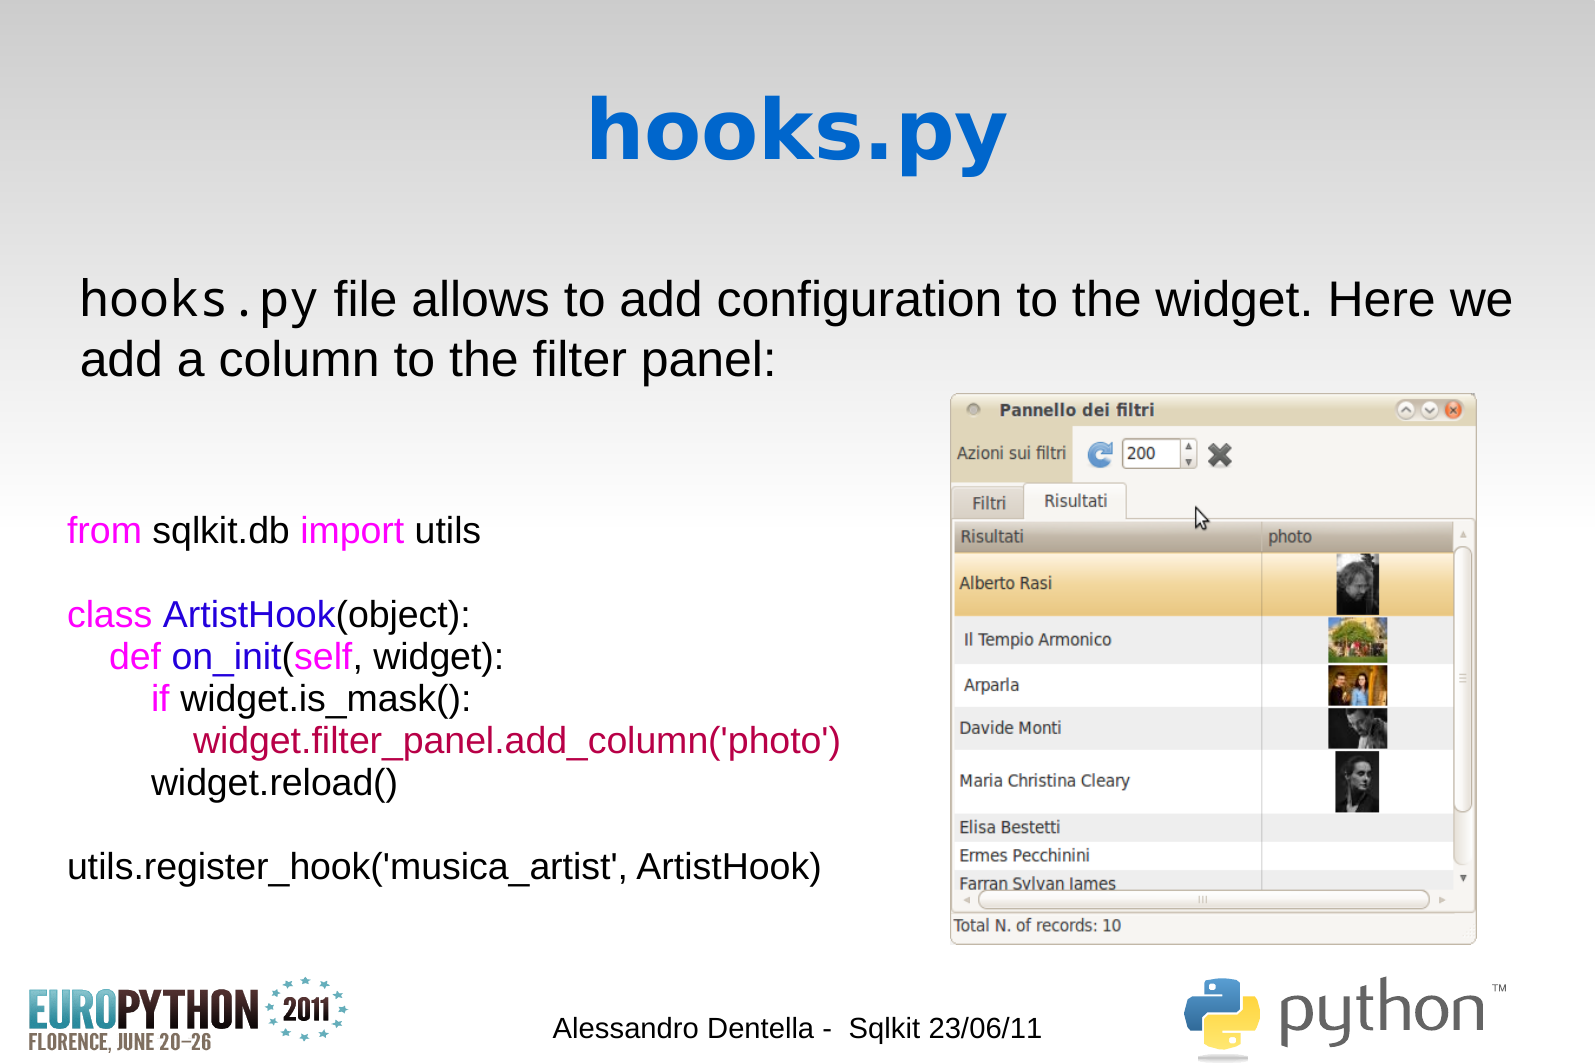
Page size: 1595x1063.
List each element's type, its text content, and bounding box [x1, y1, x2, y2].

picture [29, 974, 355, 1058]
subtitle hooks.py file allows to add configuration to the widget. Here we add a column to the filter panel: [79, 206, 1515, 443]
picture [950, 393, 1477, 945]
text_box from sqlkit.db import utils class ArtistHook(object): def on_init(self, widget): if widget.is_mask(): widget.filter_panel.add_column('photo') widget.reload() utils.register_hook('musica_artist', ArtistHook) [52, 501, 857, 895]
title hooks.py [79, 42, 1515, 206]
